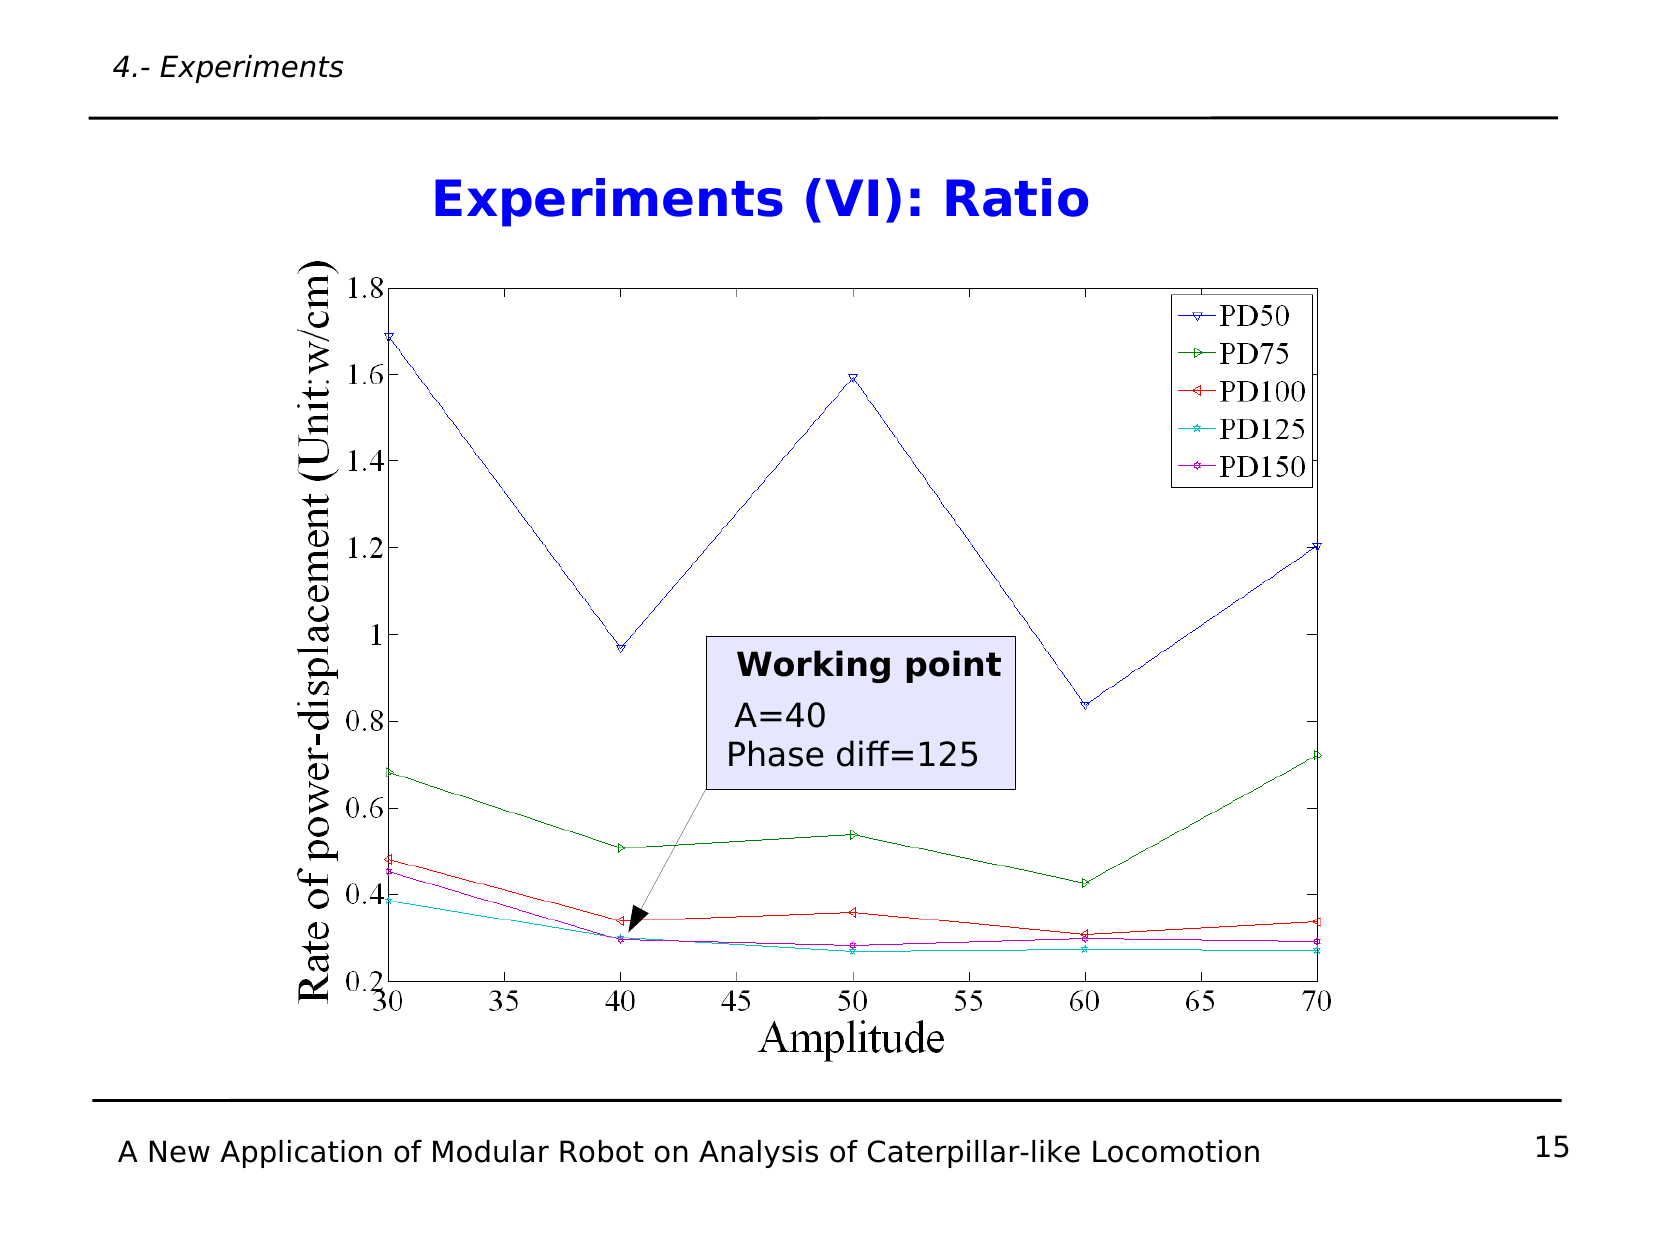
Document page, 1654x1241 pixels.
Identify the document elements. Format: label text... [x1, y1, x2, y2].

text_box [287, 679, 317, 753]
text_box A New Application of Modular Robot on Analysis of Caterpillar-like Locomotion [103, 1127, 1278, 1177]
text_box Working point [721, 638, 1018, 692]
text_box Phase diff=125 [711, 728, 997, 782]
text_box Experiments (VI): Ratio [417, 162, 1106, 236]
text_box 4.- Experiments [97, 42, 360, 93]
text_box A=40 [719, 689, 843, 728]
picture [284, 259, 1335, 1062]
text_box [706, 636, 1016, 790]
